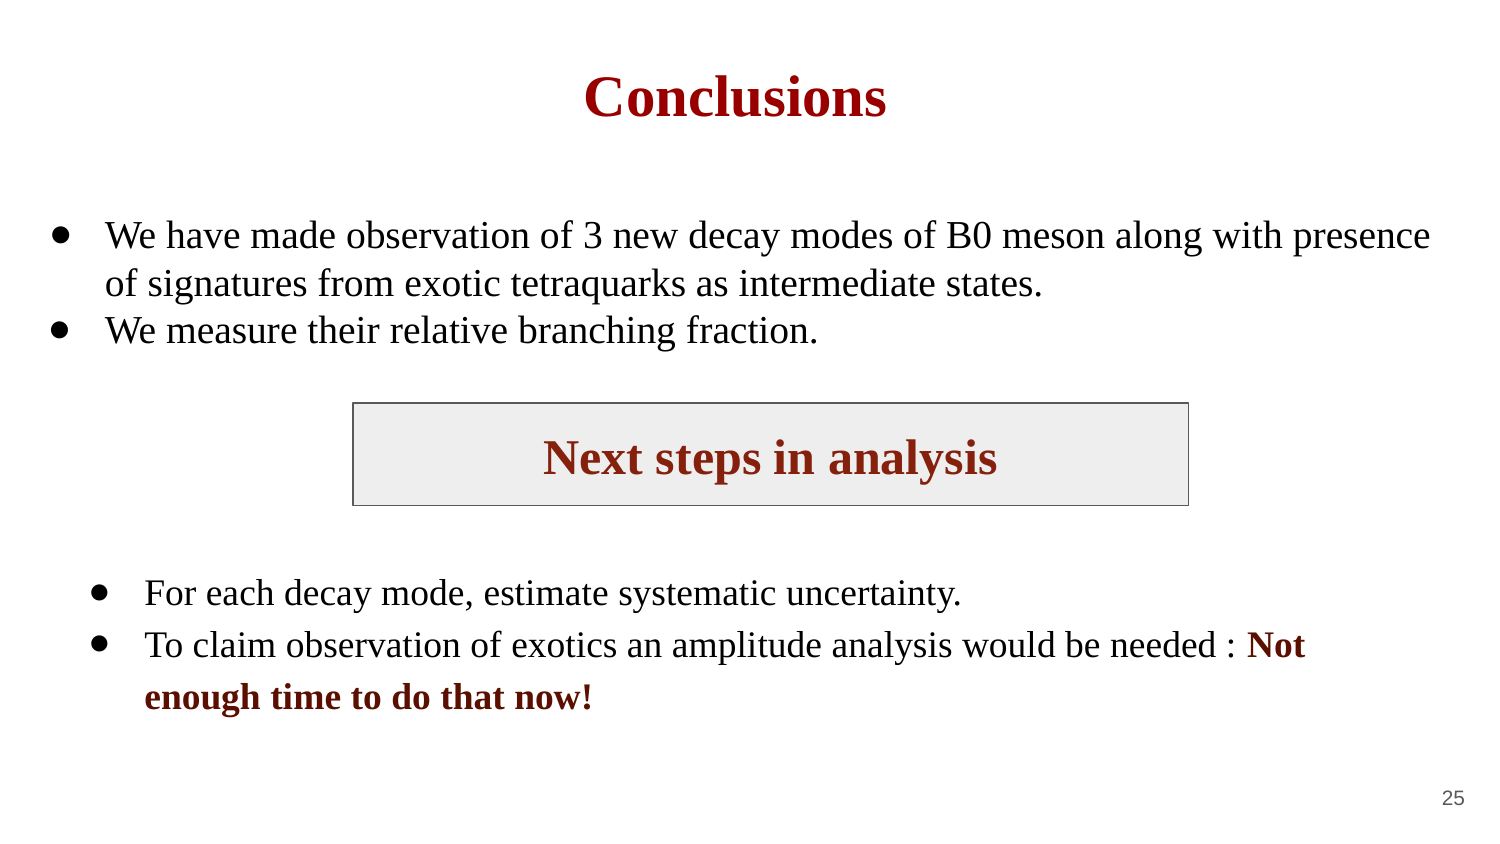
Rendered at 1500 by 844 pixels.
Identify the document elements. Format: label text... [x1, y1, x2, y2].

title Conclusions [32, 42, 1468, 138]
text_box Next steps in analysis [352, 403, 1189, 506]
list We have made observation of 3 new decay modes of B0 meson along with presence of signatures from exotic tetraquarks as intermediate states. We measure their relative branching fraction. [14, 194, 1486, 403]
text_box For each decay mode, estimate systematic uncertainty. To claim observation of exotics an amplitude analysis would be needed : Not enough time to do that now! [54, 546, 1446, 750]
slide_number <number> [1389, 764, 1480, 830]
